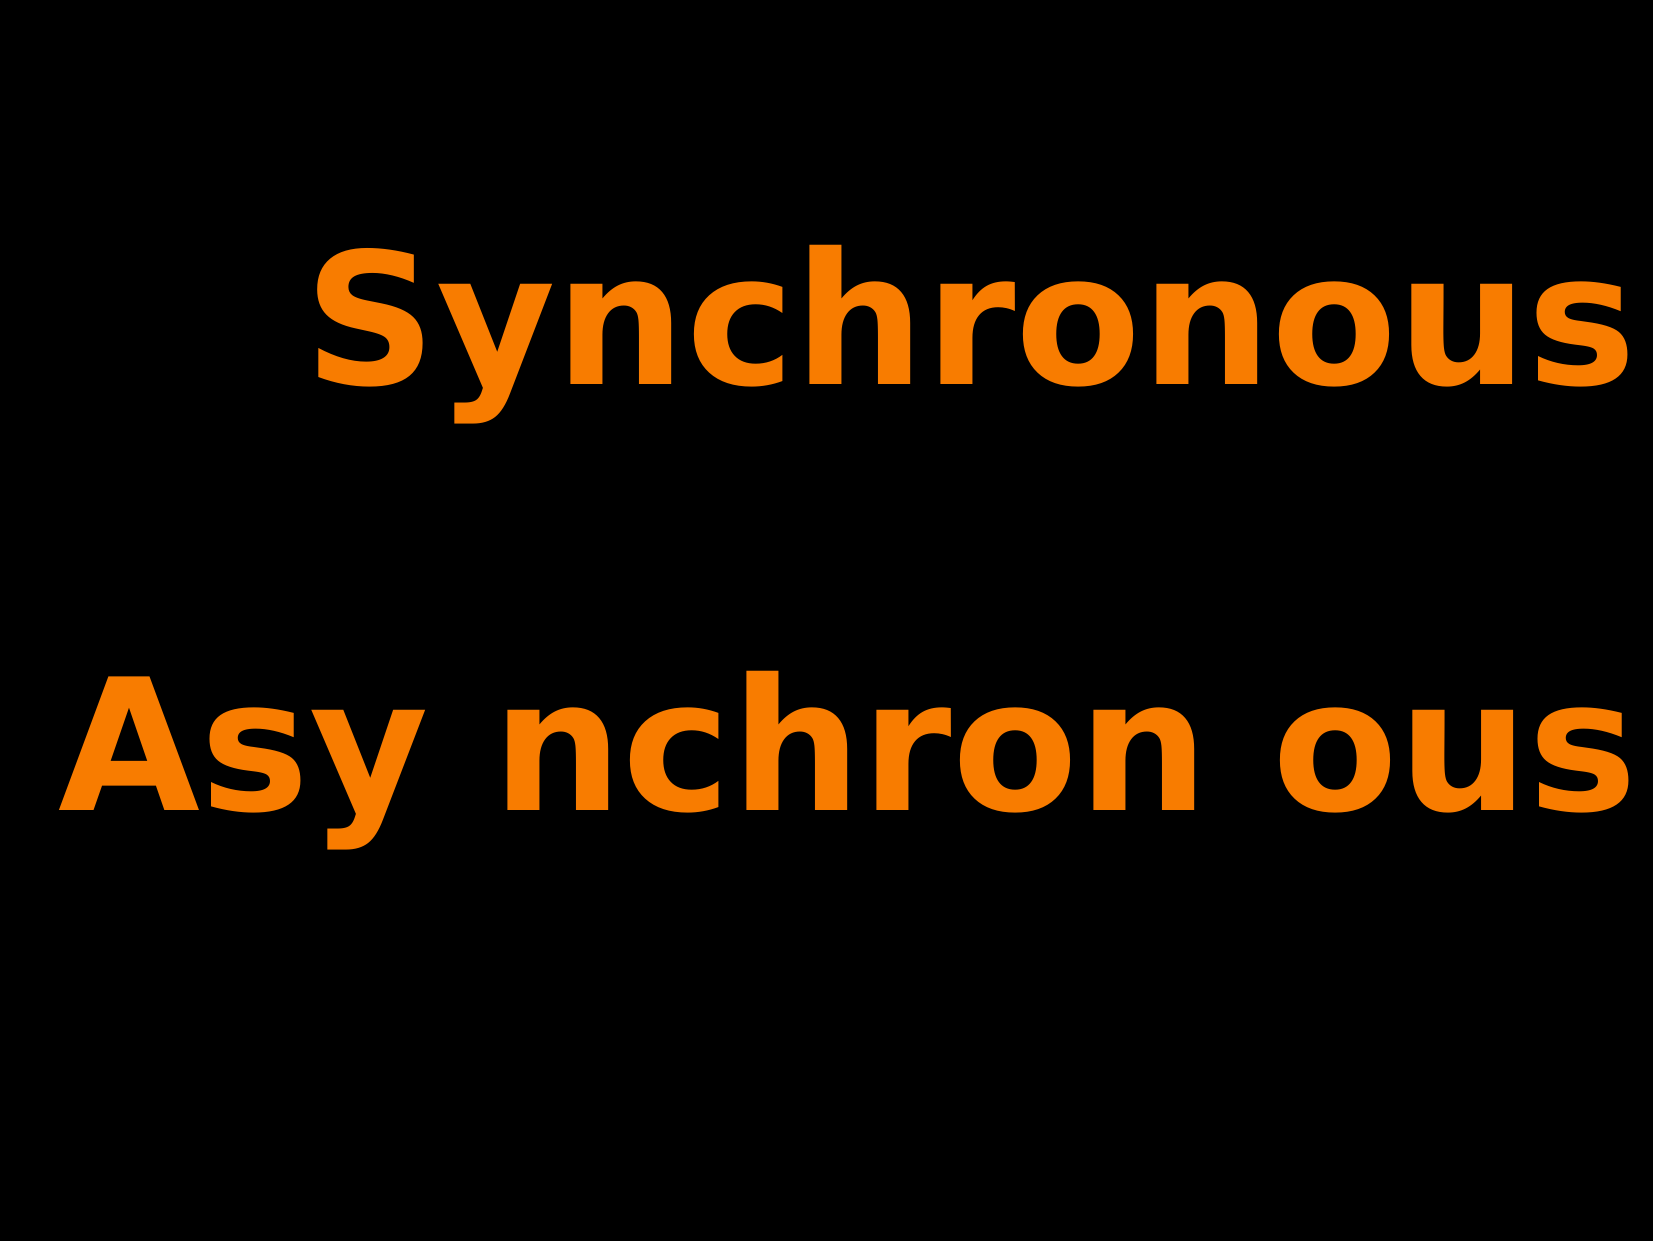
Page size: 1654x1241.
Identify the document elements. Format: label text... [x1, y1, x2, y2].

text_box Synchronous Asy nchron ous [0, 206, 1653, 945]
